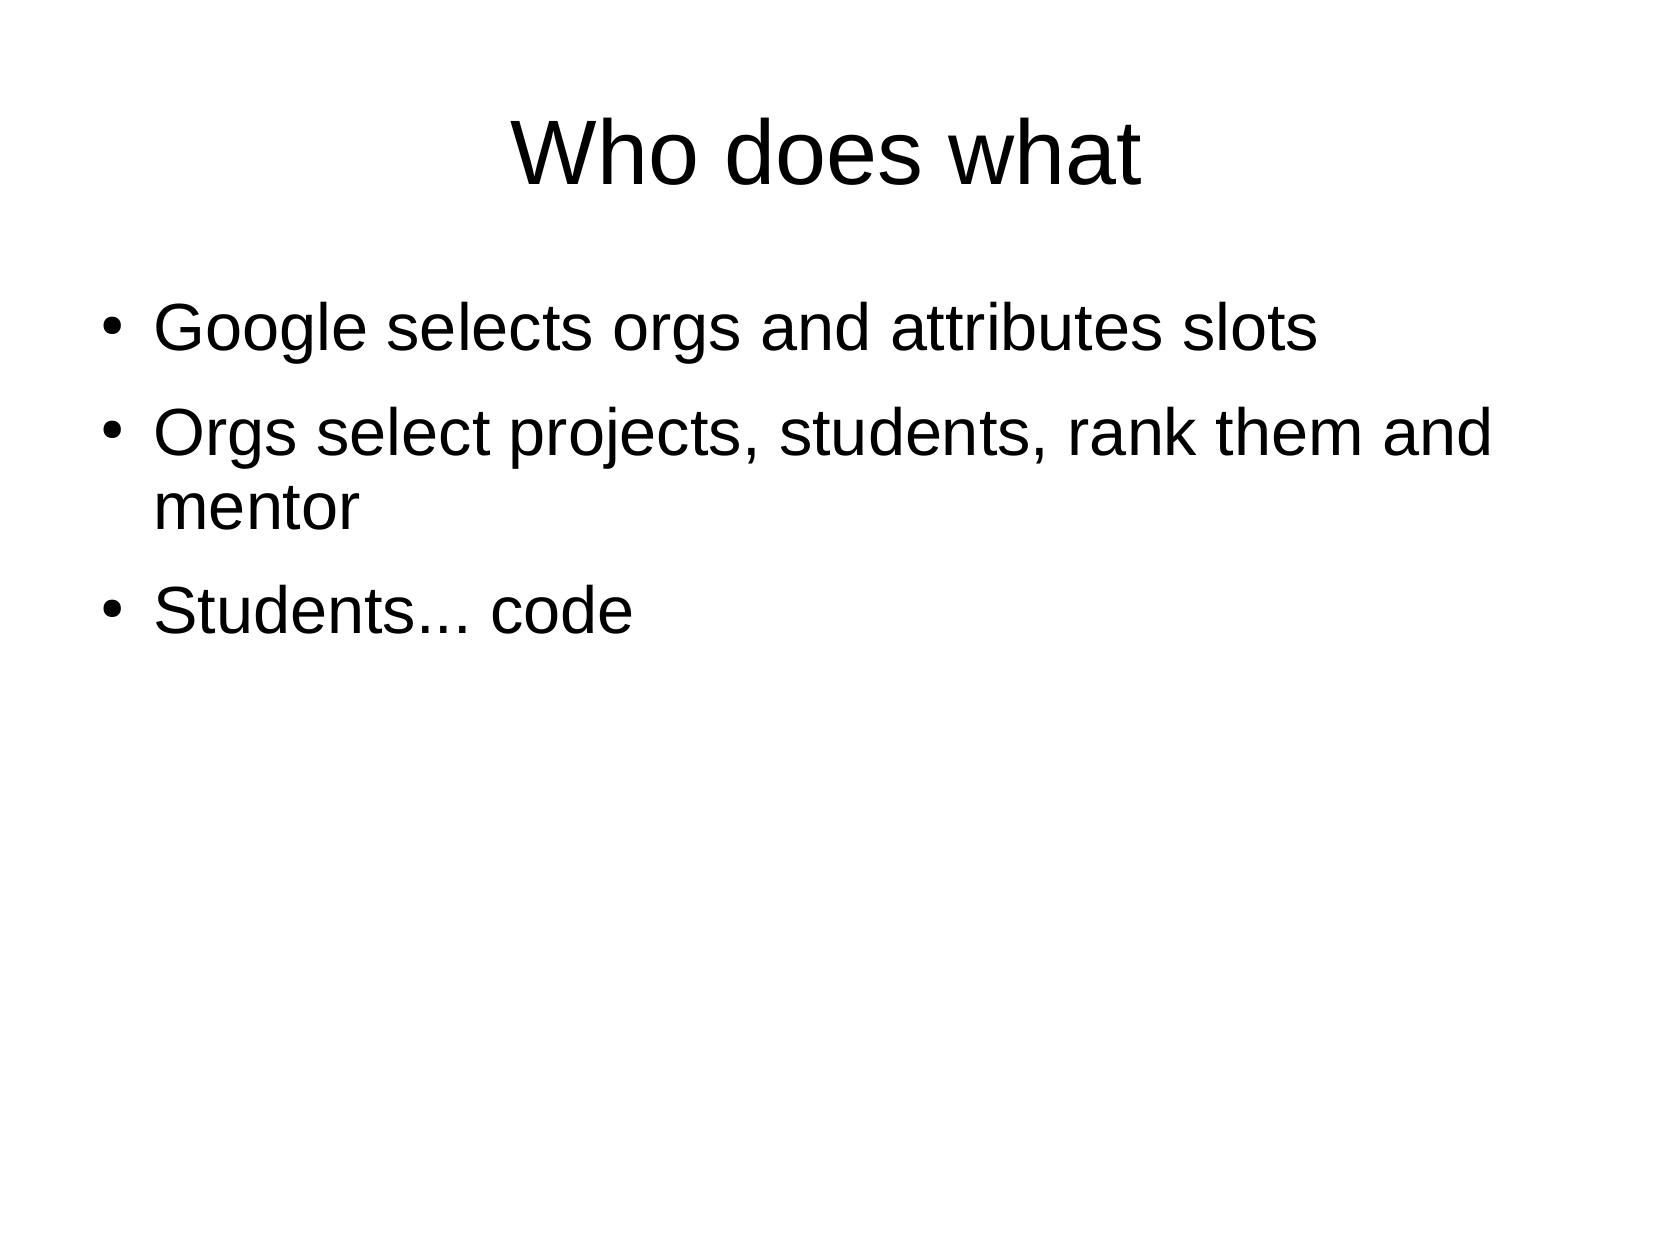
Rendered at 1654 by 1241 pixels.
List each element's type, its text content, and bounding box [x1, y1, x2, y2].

title Who does what [82, 56, 1571, 250]
list Google selects orgs and attributes slots Orgs select projects, students, rank them and mentor Students... code [82, 290, 1571, 1109]
